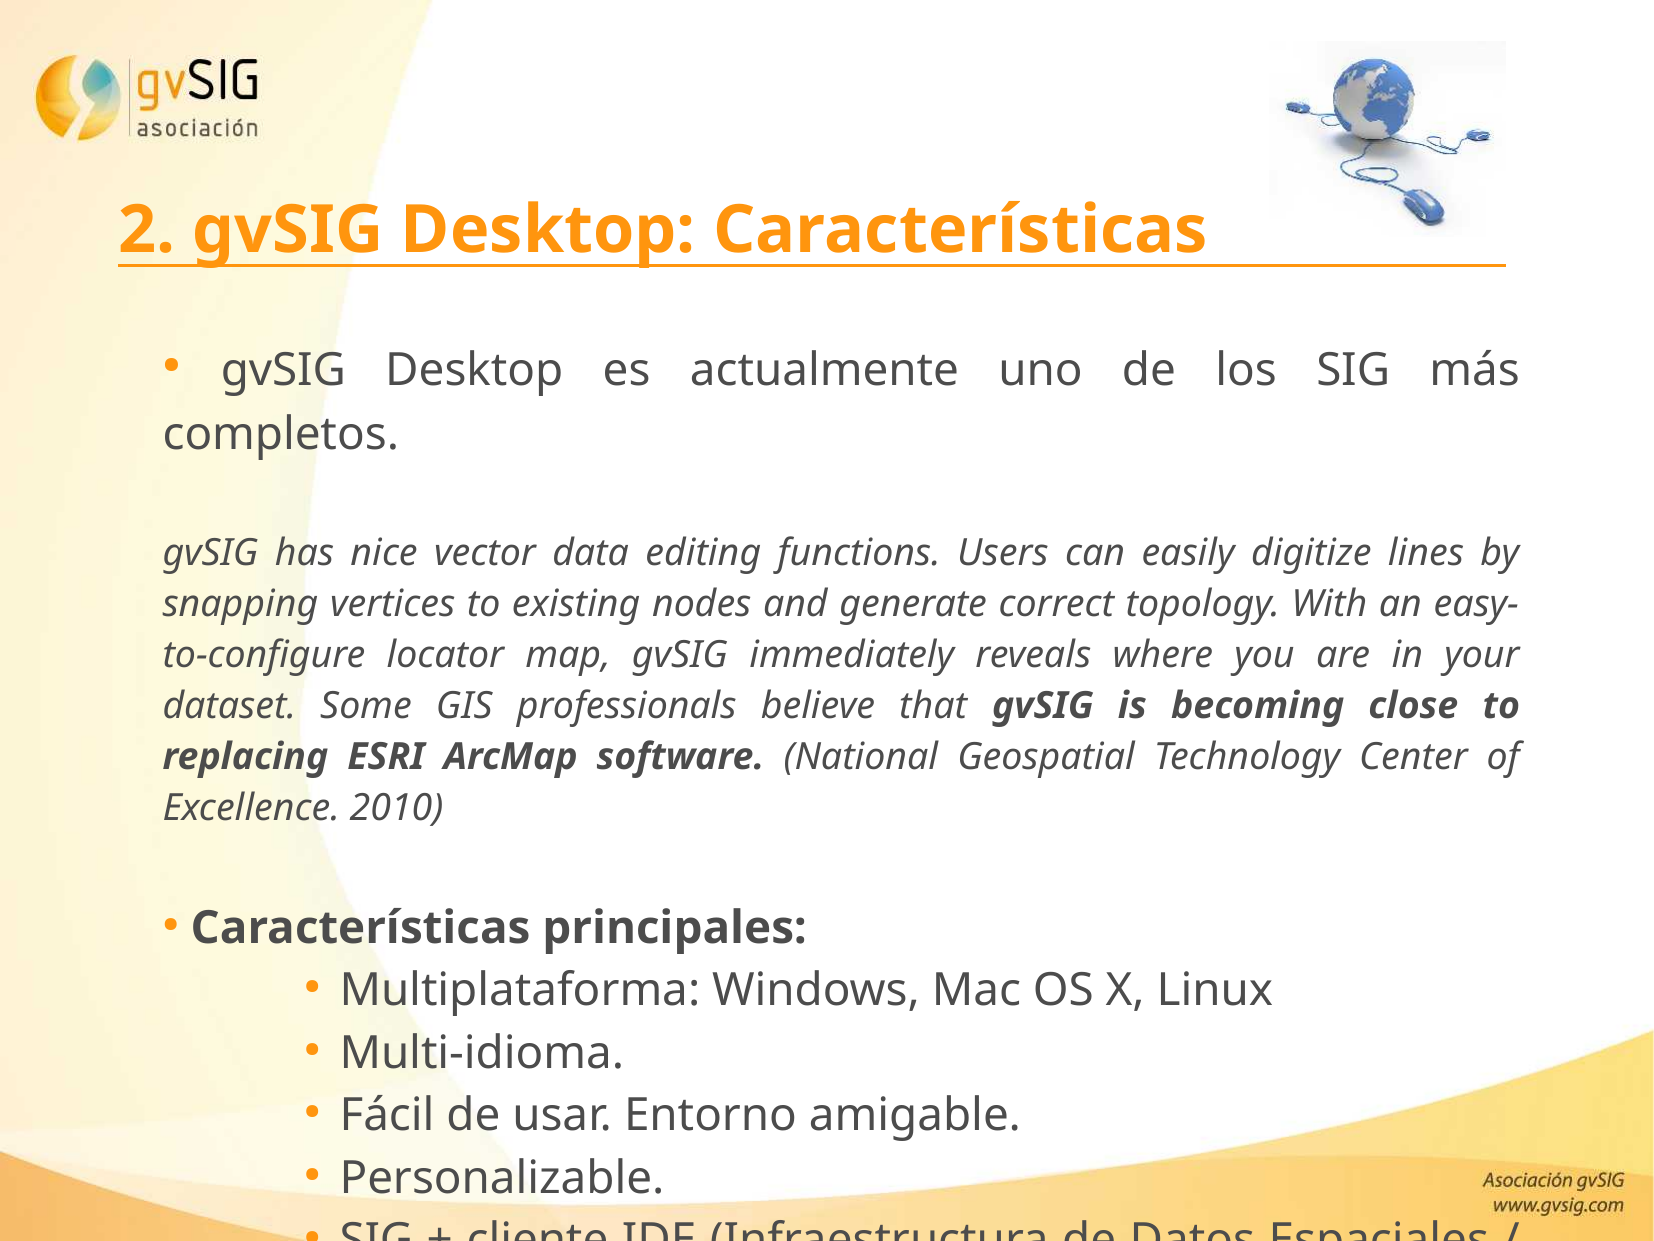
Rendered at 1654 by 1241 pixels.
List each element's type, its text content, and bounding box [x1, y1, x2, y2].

text_box gvSIG Desktop es actualmente uno de los SIG más completos. gvSIG has nice vector data editing functions. Users can easily digitize lines by snapping vertices to existing nodes and generate correct topology. With an easy-to-configure locator map, gvSIG immediately reveals where you are in your dataset. Some GIS professionals believe that gvSIG is becoming close to replacing ESRI ArcMap software. (National Geospatial Technology Center of Excellence. 2010) Características principales: Multiplataforma: Windows, Mac OS X, Linux Multi-idioma. Fácil de usar. Entorno amigable. Personalizable. SIG + cliente IDE (Infraestructura de Datos Espaciales / estándares OGC). INSPIRE/LISIGE. [147, 324, 1536, 1139]
picture [1097, 1233, 1109, 1240]
picture [545, 1233, 558, 1241]
picture [1324, 1233, 1337, 1241]
picture [519, 1233, 531, 1240]
picture [1212, 1233, 1226, 1241]
picture [1069, 1233, 1082, 1241]
picture [646, 1226, 663, 1241]
picture [833, 1233, 845, 1240]
picture [1138, 1226, 1155, 1241]
picture [589, 1233, 601, 1240]
picture [1448, 1233, 1460, 1240]
picture [747, 1233, 760, 1241]
picture [0, 0, 1654, 1241]
title 2. gvSIG Desktop: Características [118, 177, 1607, 276]
